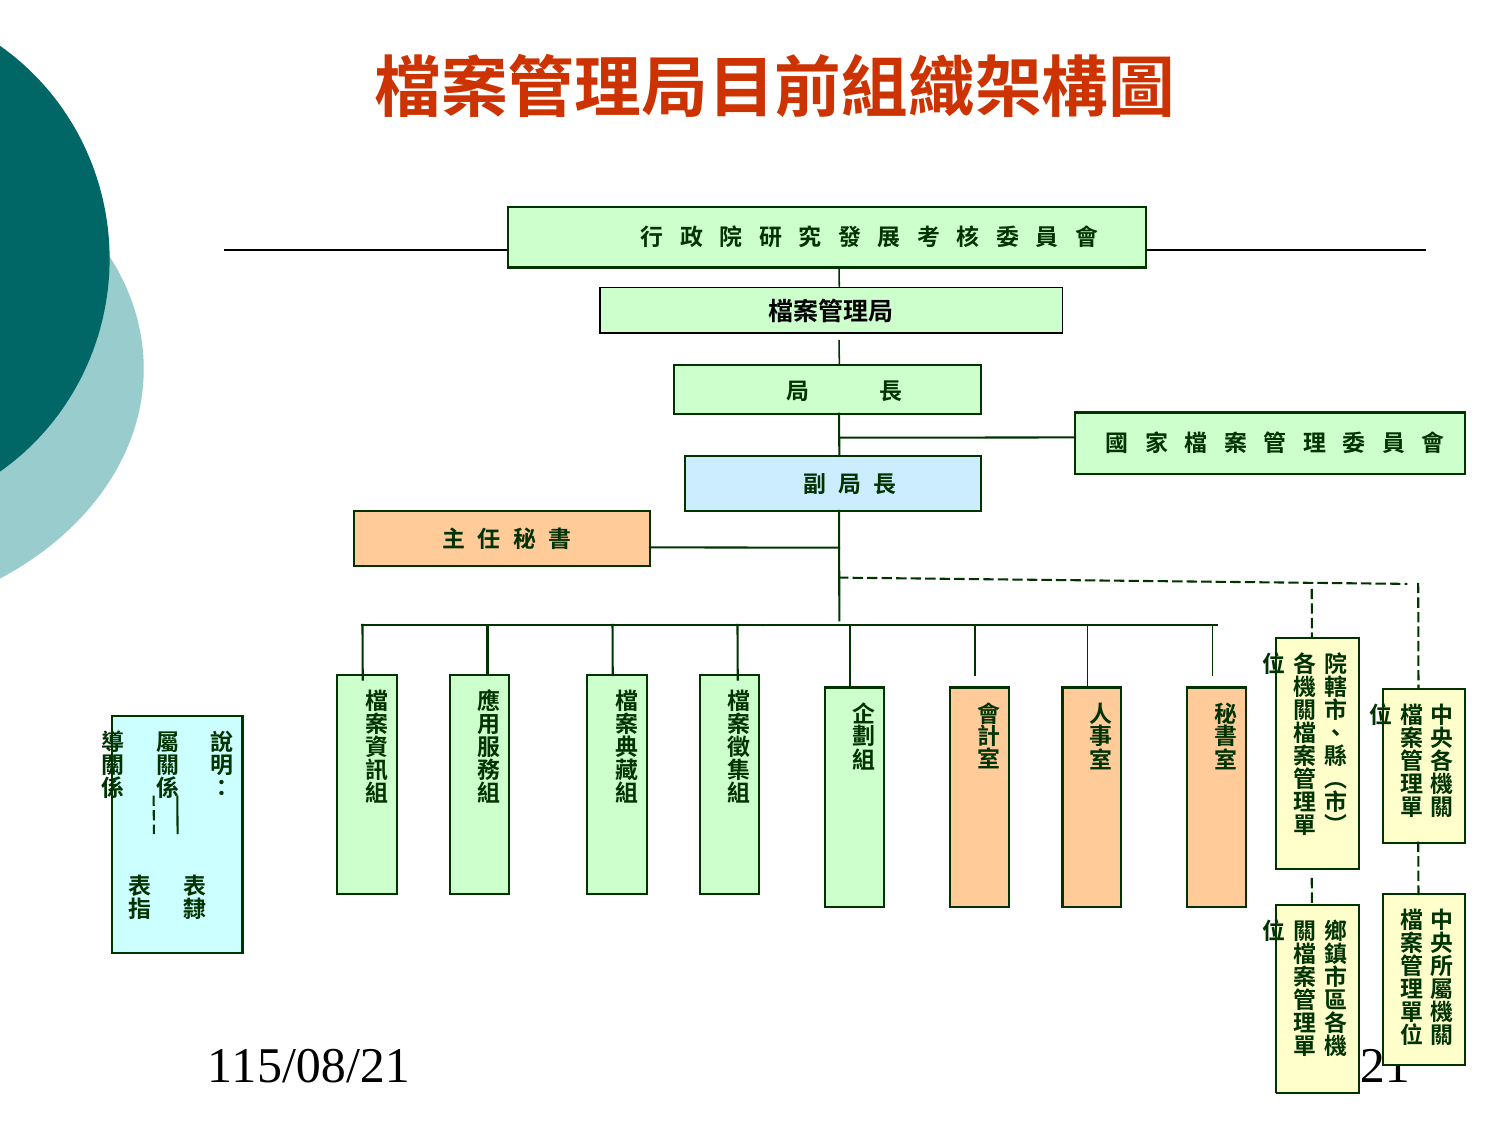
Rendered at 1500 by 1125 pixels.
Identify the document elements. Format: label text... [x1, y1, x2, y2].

text_box 中央各機關檔案管理單位 [1382, 688, 1466, 843]
text_box 書秘任主 [354, 510, 651, 566]
text_box 企劃組 [824, 687, 885, 907]
text_box 鄉鎮市區各機關檔案管理單位 [1276, 905, 1360, 1094]
text_box 中央所屬機關檔案管理單位 [1382, 894, 1466, 1065]
text_box 會計室 [949, 687, 1010, 907]
text_box 秘書室 [1187, 687, 1247, 907]
text_box 人事室 [1062, 687, 1122, 907]
text_box 說明： 表隸屬關係 表指導關係 [112, 716, 243, 954]
text_box 檔案徵集組 [699, 674, 760, 895]
text_box 檔案資訊組 [337, 674, 397, 895]
text_box 會員委核考展發究研院政行 [507, 206, 1147, 268]
text_box 應用服務組 [449, 674, 510, 895]
text_box 長局副 [685, 455, 981, 511]
text_box 檔案典藏組 [587, 674, 647, 895]
text_box 院轄市、縣（市）各機關檔案管理單位 [1276, 637, 1360, 869]
text_box 會 員 委 理 管 案 檔 家 國 [1074, 412, 1466, 474]
text_box 檔案管理局目前組織架構圖 [149, 37, 1400, 132]
text_box 檔案管理局 [600, 287, 1063, 333]
text_box 長 局 [673, 364, 981, 414]
